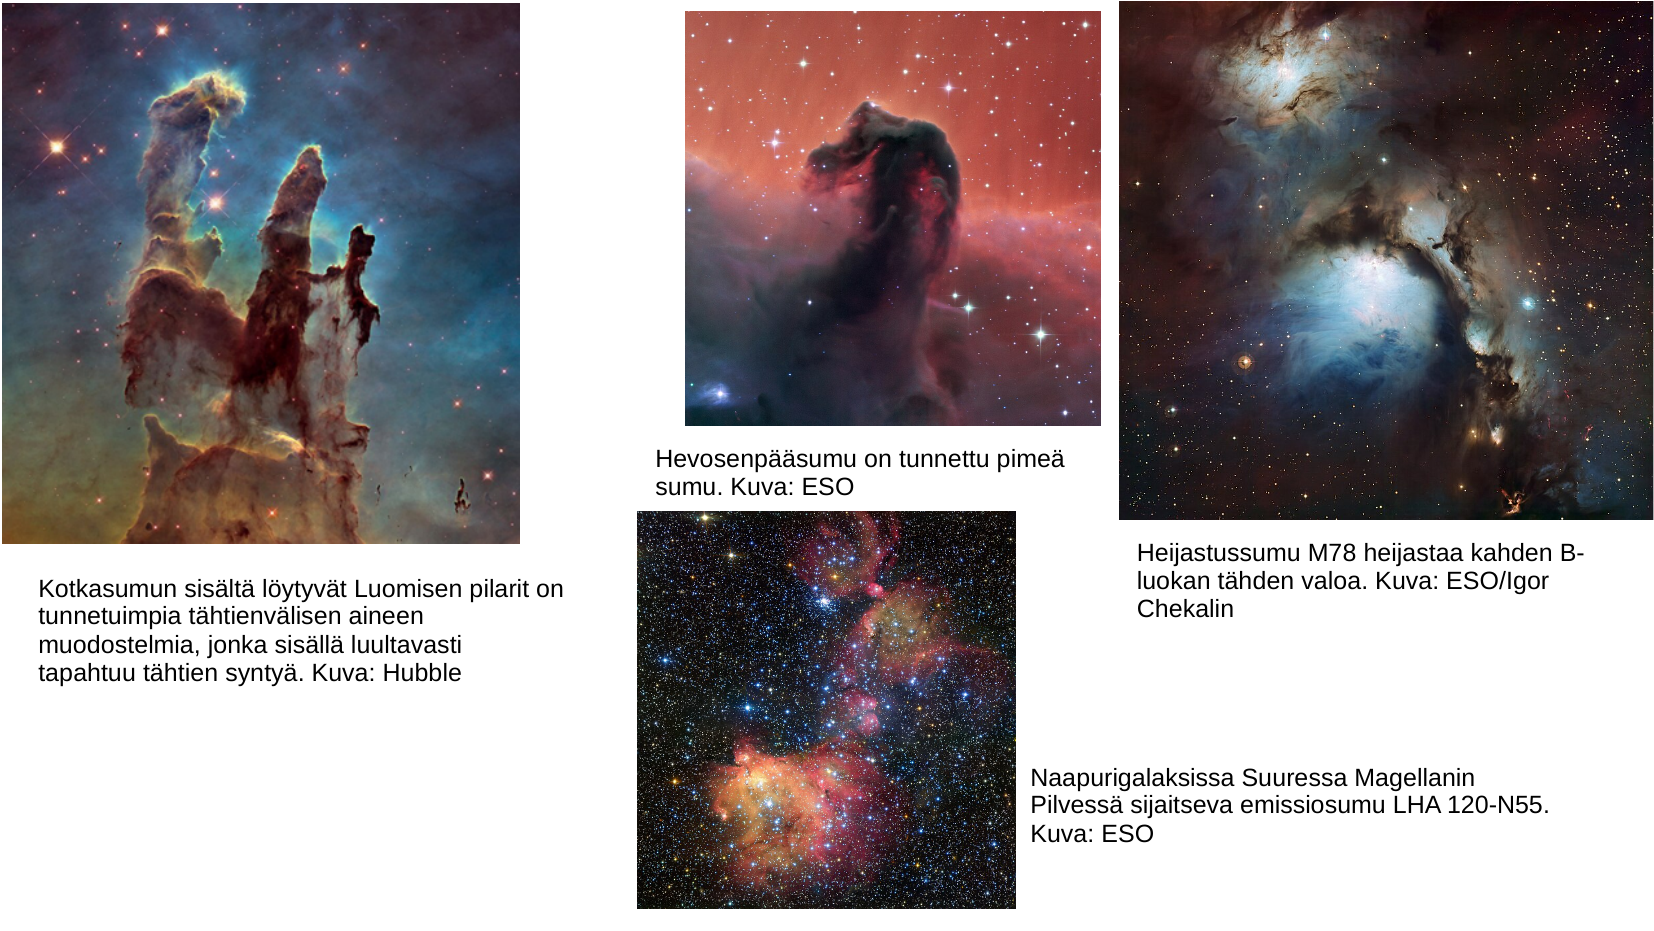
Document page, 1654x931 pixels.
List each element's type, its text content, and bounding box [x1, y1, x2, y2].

text_box Hevosenpääsumu on tunnettu pimeä sumu. Kuva: ESO [640, 437, 1087, 508]
picture [637, 511, 1016, 909]
picture [685, 11, 1101, 426]
picture [1119, 1, 1654, 520]
text_box Naapurigalaksissa Suuressa Magellanin Pilvessä sijaitseva emissiosumu LHA 120-N55. Kuva: ESO [1015, 755, 1571, 855]
picture [2, 3, 520, 544]
text_box Kotkasumun sisältä löytyvät Luomisen pilarit on tunnetuimpia tähtienvälisen aineen muodostelmia, jonka sisällä luultavasti tapahtuu tähtien syntyä. Kuva: Hubble [23, 566, 583, 694]
text_box Heijastussumu M78 heijastaa kahden B-luokan tähden valoa. Kuva: ESO/Igor Chekalin [1122, 531, 1643, 638]
